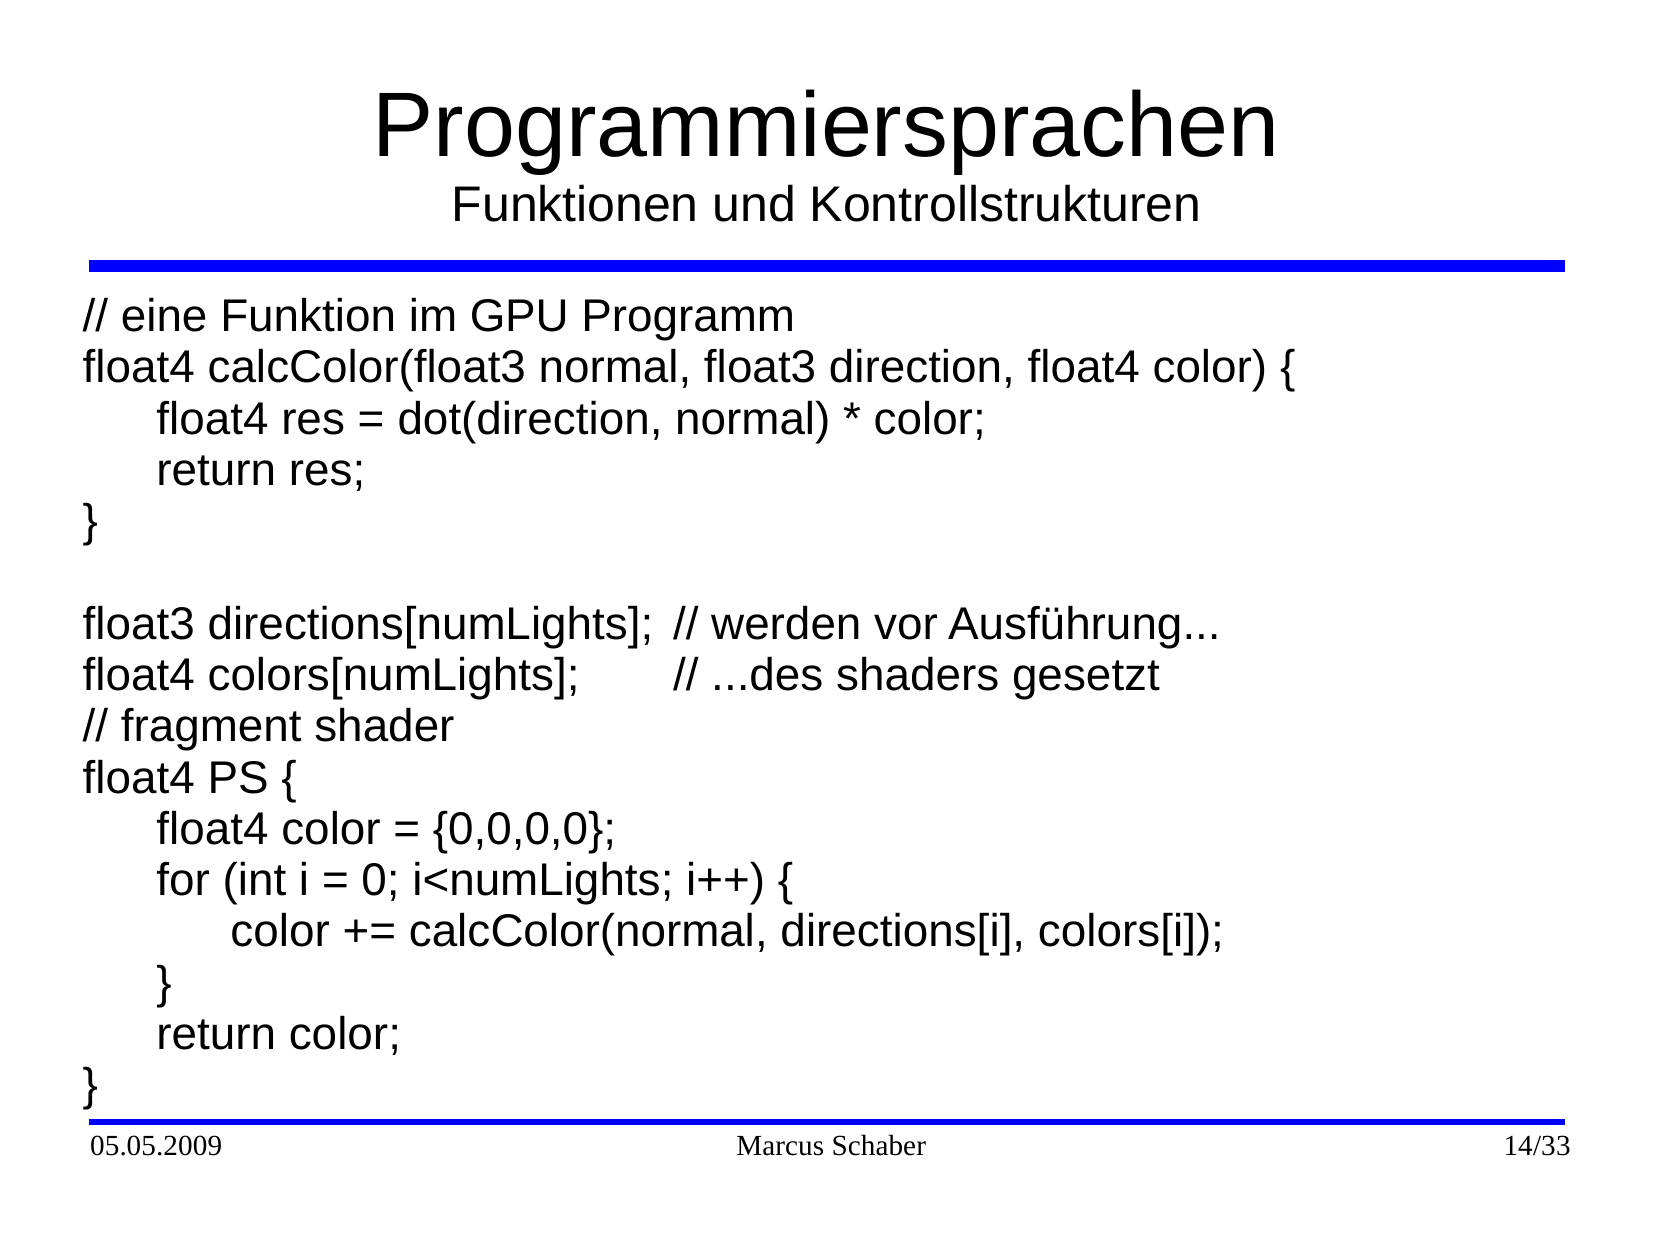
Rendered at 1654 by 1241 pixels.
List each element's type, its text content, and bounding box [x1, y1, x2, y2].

title Programmiersprachen Funktionen und Kontrollstrukturen [82, 49, 1571, 257]
list // eine Funktion im GPU Programm float4 calcColor(float3 normal, float3 direction, float4 color) { float4 res = dot(direction, normal) * color; return res; } float3 directions[numLights]; // werden vor Ausführung... float4 colors[numLights]; // ...des shaders gesetzt // fragment shader float4 PS { float4 color = {0,0,0,0}; for (int i = 0; i<numLights; i++) { color += calcColor(normal, directions[i], colors[i]); } return color; } [82, 290, 1571, 1107]
